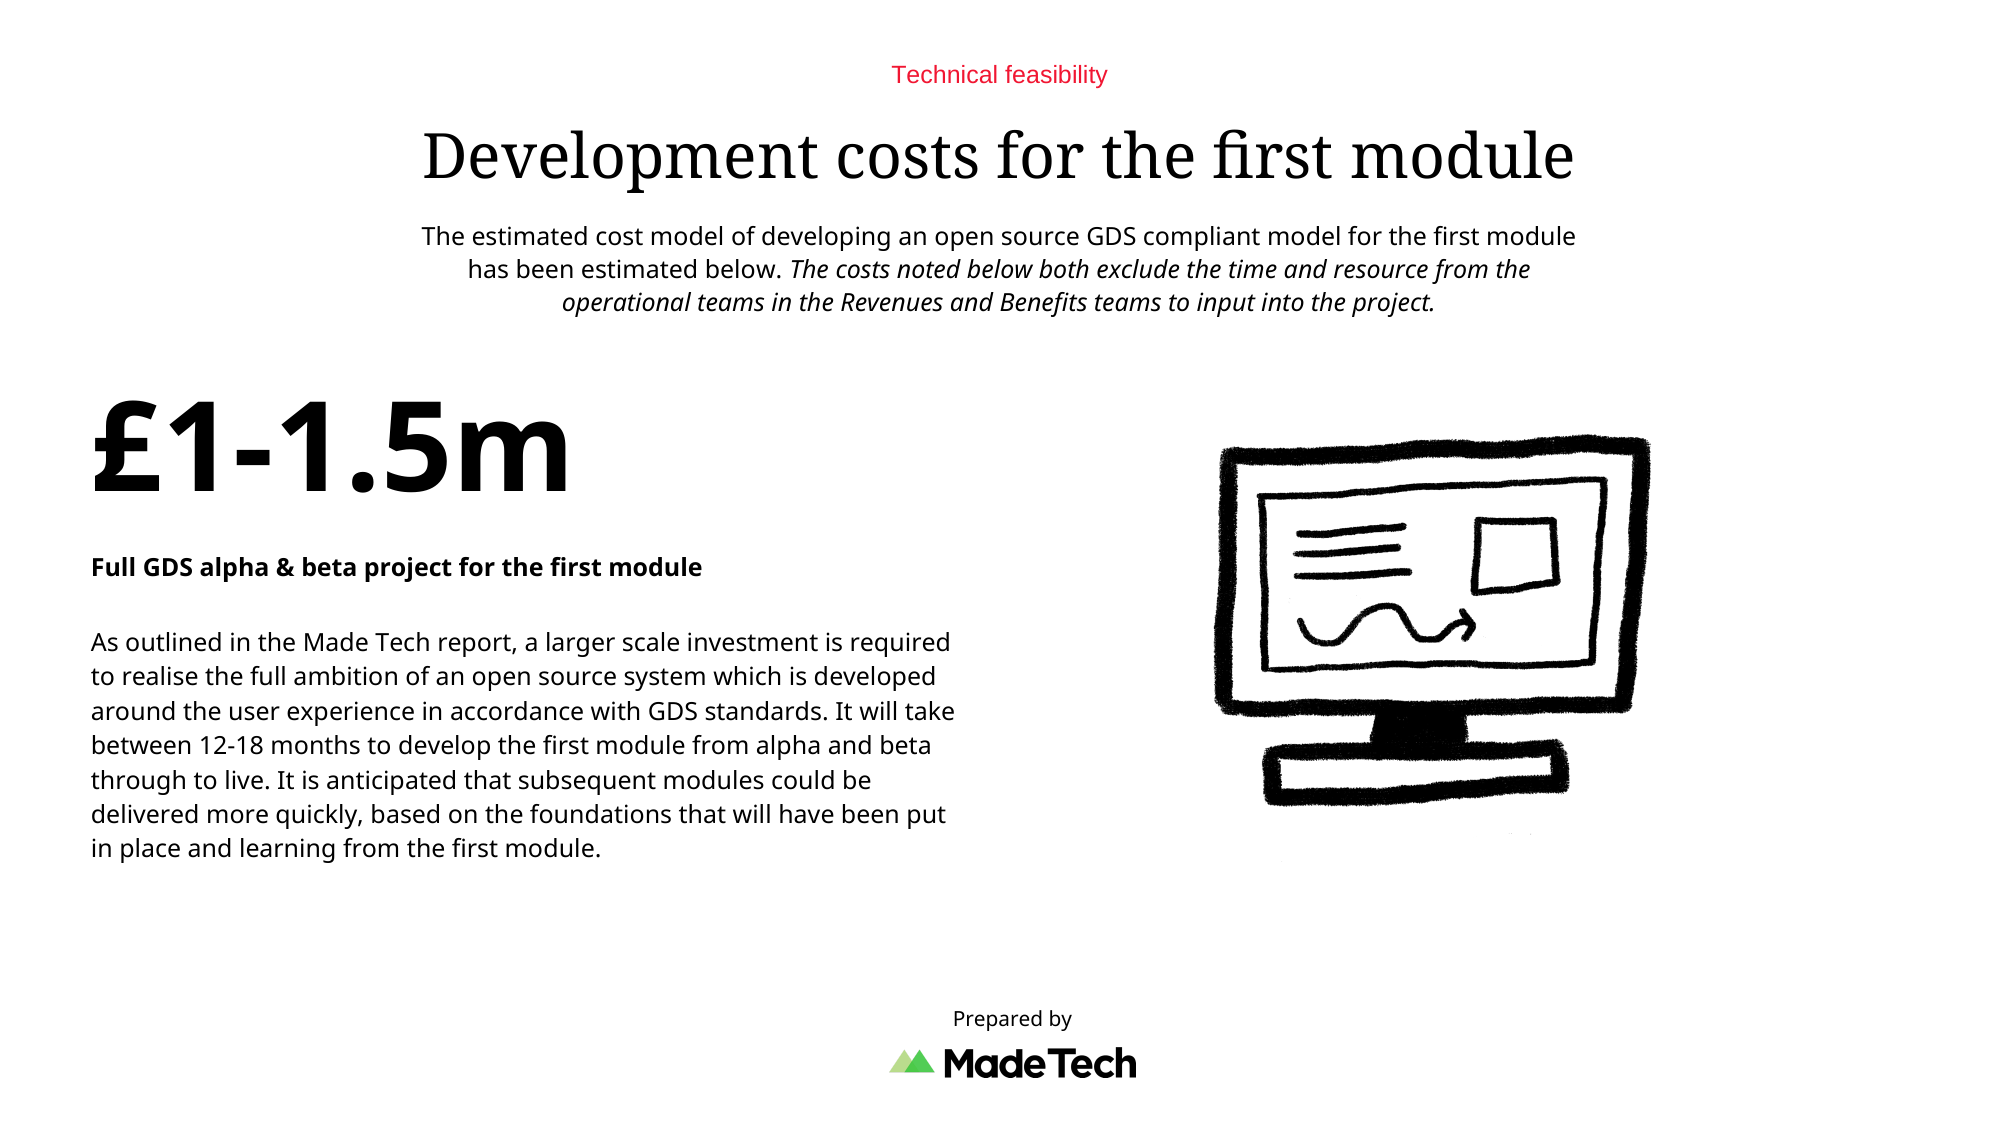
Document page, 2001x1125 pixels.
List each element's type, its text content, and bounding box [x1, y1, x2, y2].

text_box £1-1.5m [83, 387, 978, 548]
text_box Full GDS alpha & beta project for the first module As outlined in the Made Tech report, a larger scale investment is required to realise the full ambition of an open source system which is developed around the user experience in accordance with GDS standards. It will take between 12-18 months to develop the first module from alpha and beta through to live. It is anticipated that subsequent modules could be delivered more quickly, based on the foundations that will have been put in place and learning from the first module. [84, 545, 980, 956]
text_box Prepared by [897, 997, 1128, 1036]
text_box The estimated cost model of developing an open source GDS compliant model for the first module has been estimated below. The costs noted below both exclude the time and resource from the operational teams in the Revenues and Benefits teams to input into the project. [395, 222, 1605, 388]
picture [889, 1047, 1136, 1078]
text_box Development costs for the first module [81, 125, 1918, 222]
text_box Technical feasibility [864, 55, 1136, 94]
picture [1034, 261, 1803, 998]
